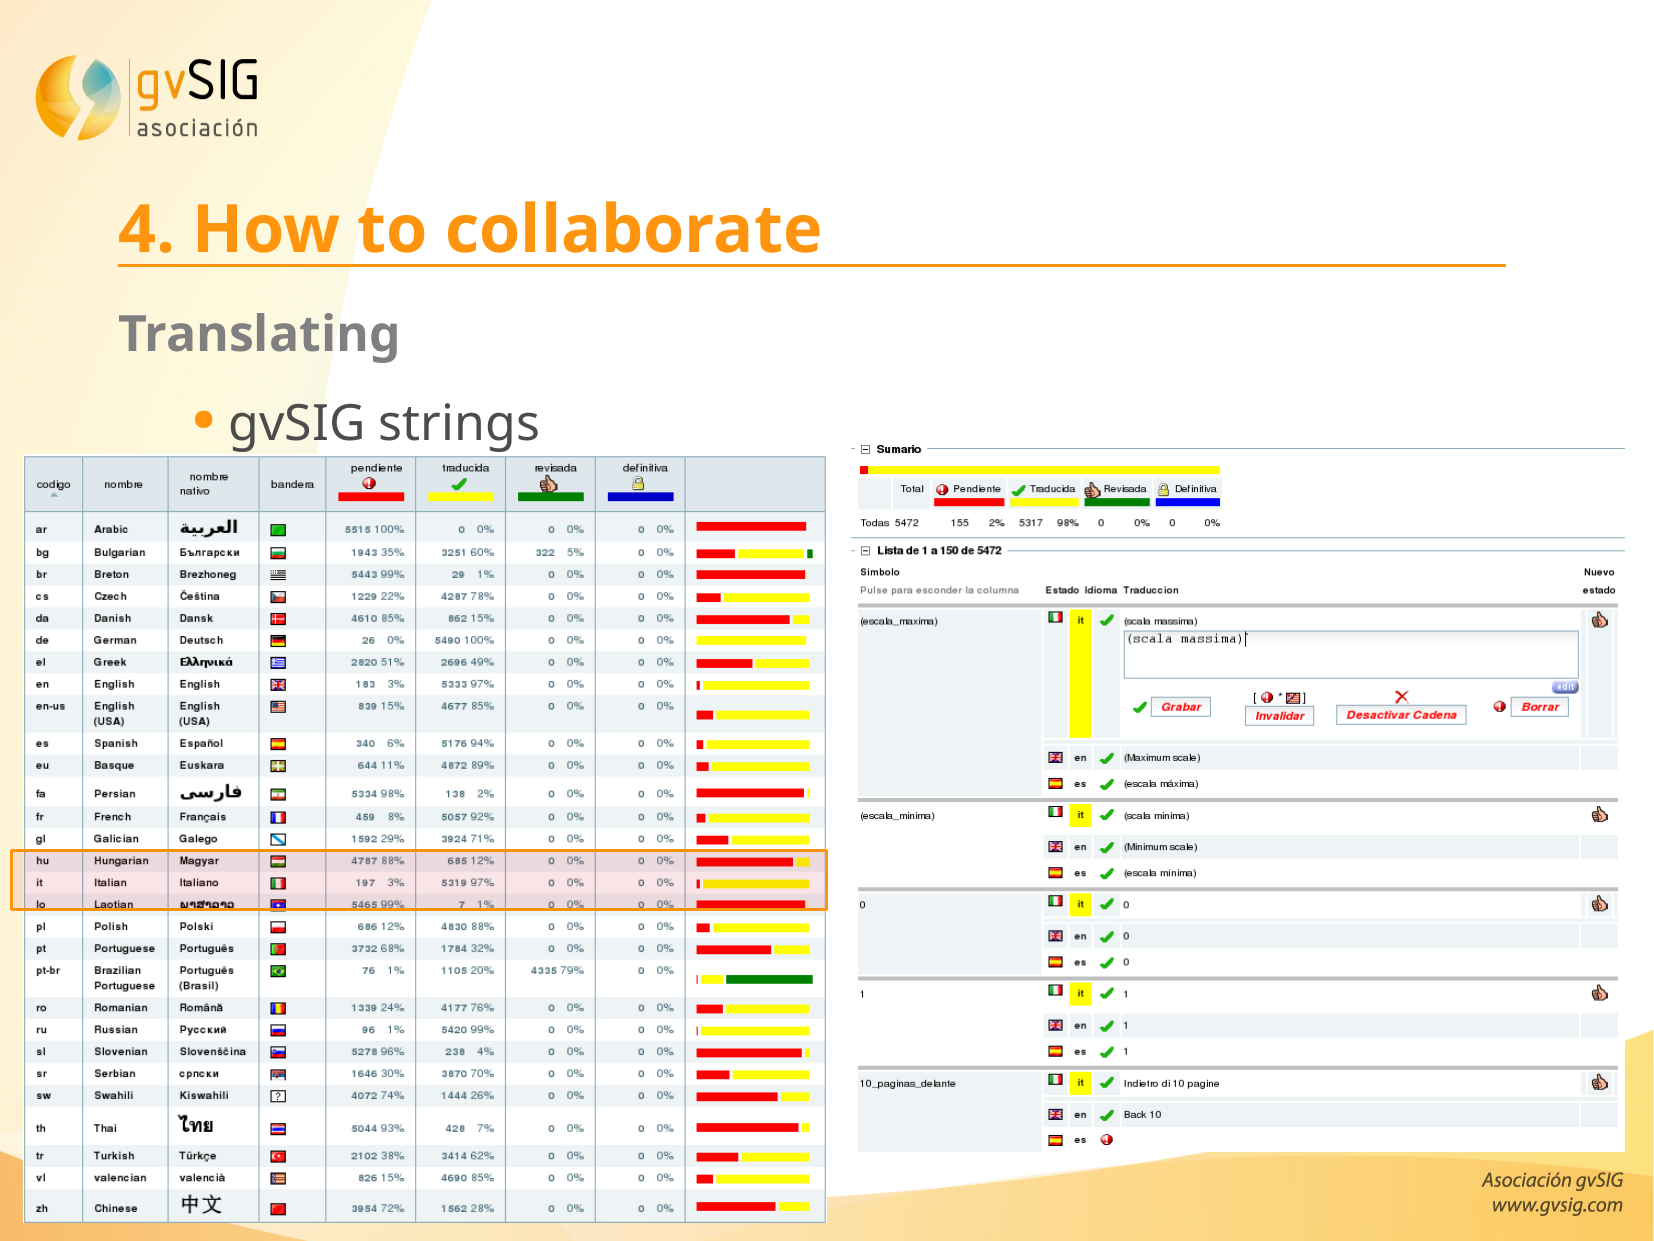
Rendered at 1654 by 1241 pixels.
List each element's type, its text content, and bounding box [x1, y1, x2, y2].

text_box gvSIG strings [177, 379, 1477, 467]
title 4. How to collaborate [118, 177, 1607, 276]
title Translating [118, 288, 1004, 377]
picture [0, 0, 1654, 1241]
text_box [11, 850, 827, 910]
